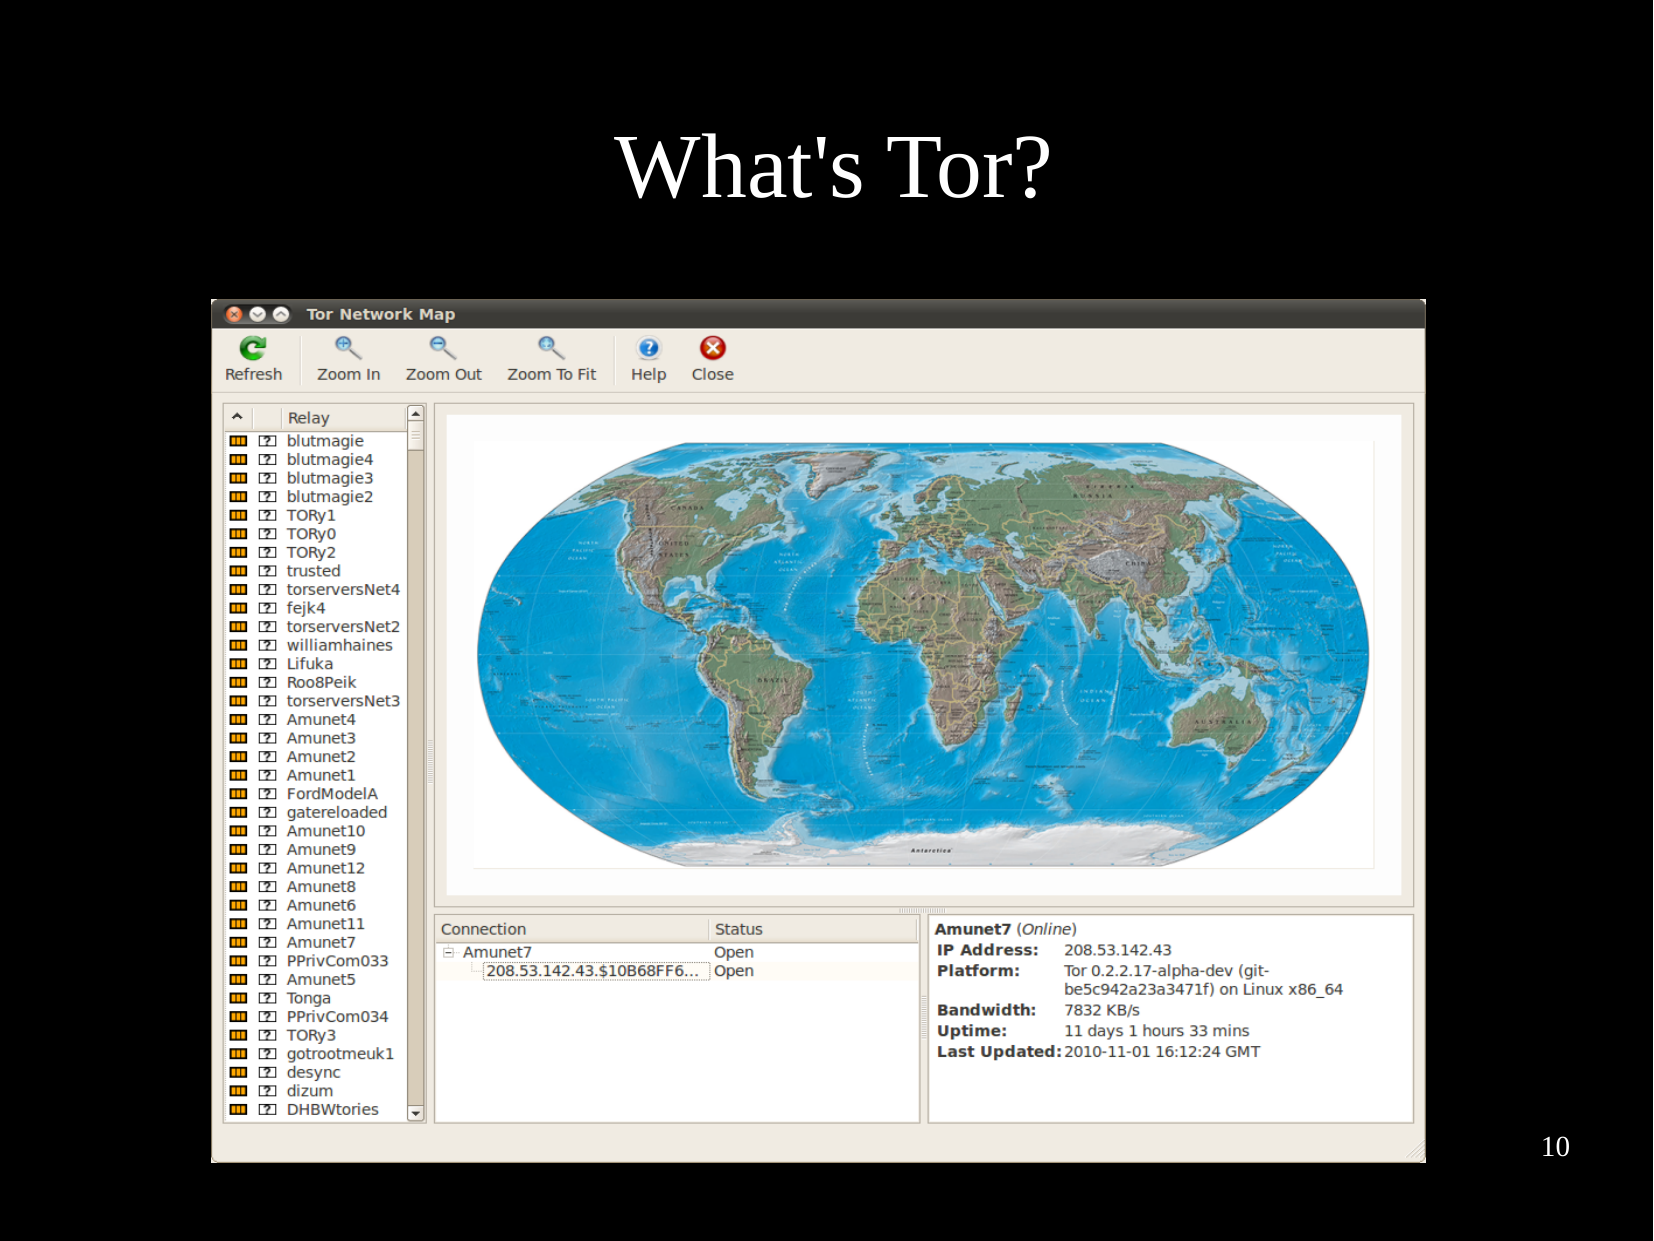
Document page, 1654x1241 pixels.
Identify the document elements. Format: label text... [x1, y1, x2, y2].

text_box What's Tor? [600, 108, 1069, 226]
picture [211, 299, 1426, 1163]
